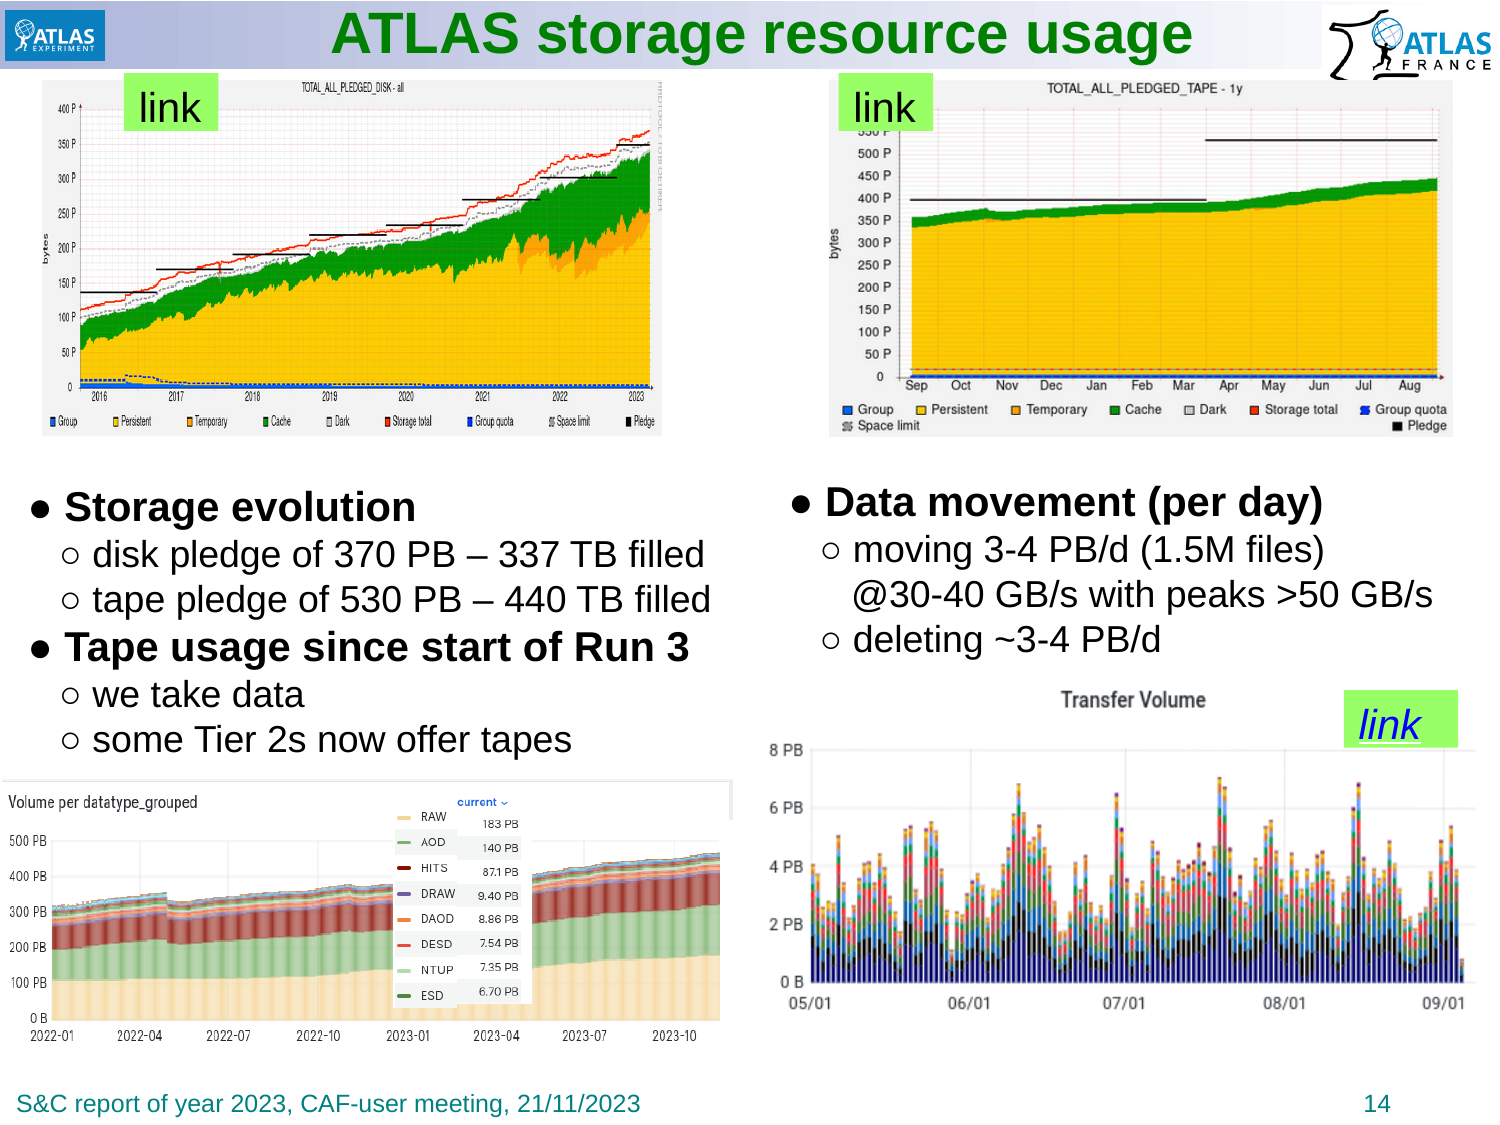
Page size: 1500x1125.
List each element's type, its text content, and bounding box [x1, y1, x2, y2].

picture [761, 695, 1495, 1026]
text_box link [1343, 695, 1459, 748]
picture [829, 118, 1453, 438]
text_box link [838, 73, 934, 131]
picture [42, 118, 662, 438]
text_box ATLAS storage resource usage [7, 0, 1500, 118]
text_box link [123, 73, 219, 131]
text_box ● Storage evolution ○ disk pledge of 370 PB – 337 TB filled ○ tape pledge of 530 PB – 440 TB filled ● Tape usage since start of Run 3 ○ we take data ○ some Tier 2s now offer tapes [12, 472, 996, 850]
picture [2, 779, 733, 1052]
text_box ● Data movement (per day) ○ moving 3-4 PB/d (1.5M files) @30-40 GB/s with peaks >50 GB/s ○ deleting ~3-4 PB/d [773, 467, 1500, 695]
